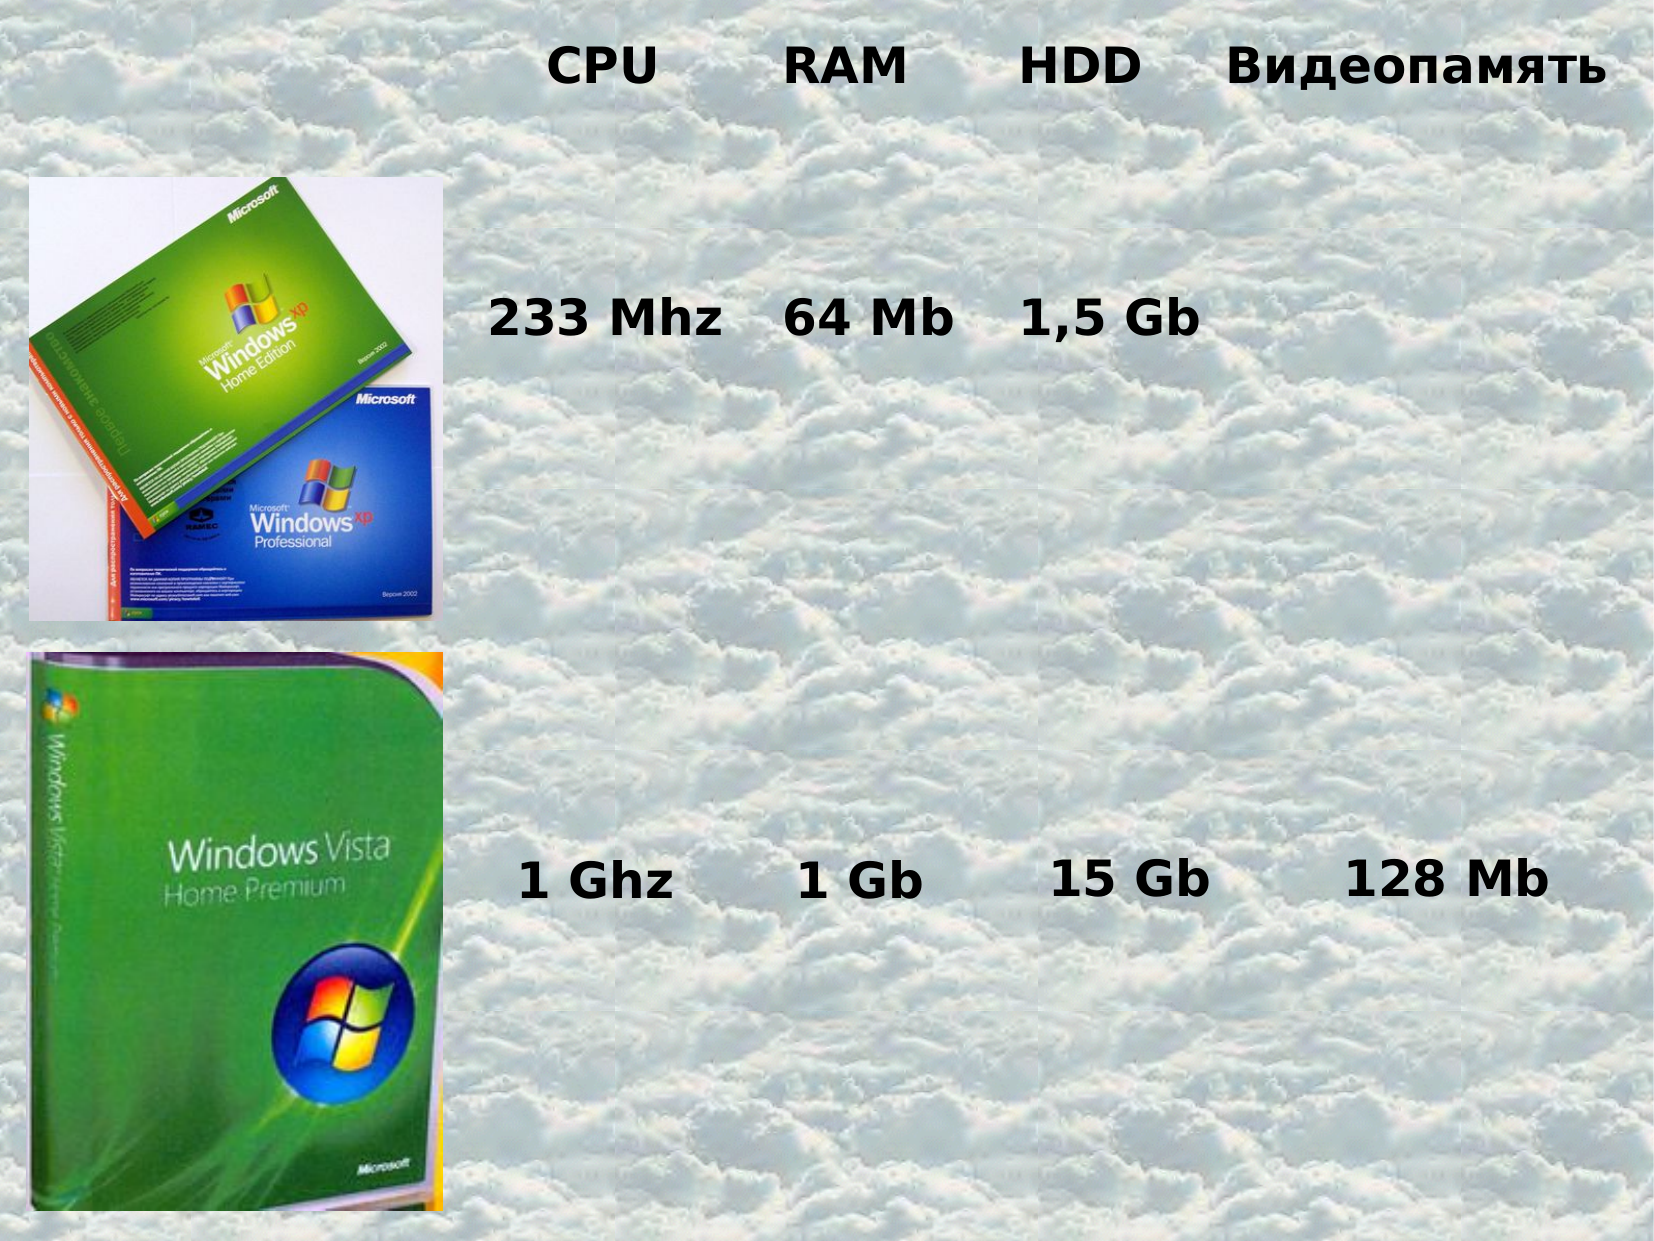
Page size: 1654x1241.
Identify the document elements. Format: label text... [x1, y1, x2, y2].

text_box Видеопамять [1210, 29, 1625, 103]
text_box HDD [1003, 29, 1210, 103]
text_box RAM [767, 29, 975, 103]
picture [0, 0, 1654, 1241]
text_box 128 Mb [1328, 842, 1595, 916]
text_box 1 Ghz [501, 845, 768, 919]
text_box 1 Gb [780, 845, 1047, 919]
text_box 64 Mb [767, 281, 1003, 355]
text_box 1,5 Gb [1003, 281, 1270, 355]
text_box 233 Mhz [472, 281, 739, 355]
text_box 15 Gb [1033, 842, 1300, 916]
text_box CPU [531, 29, 739, 103]
